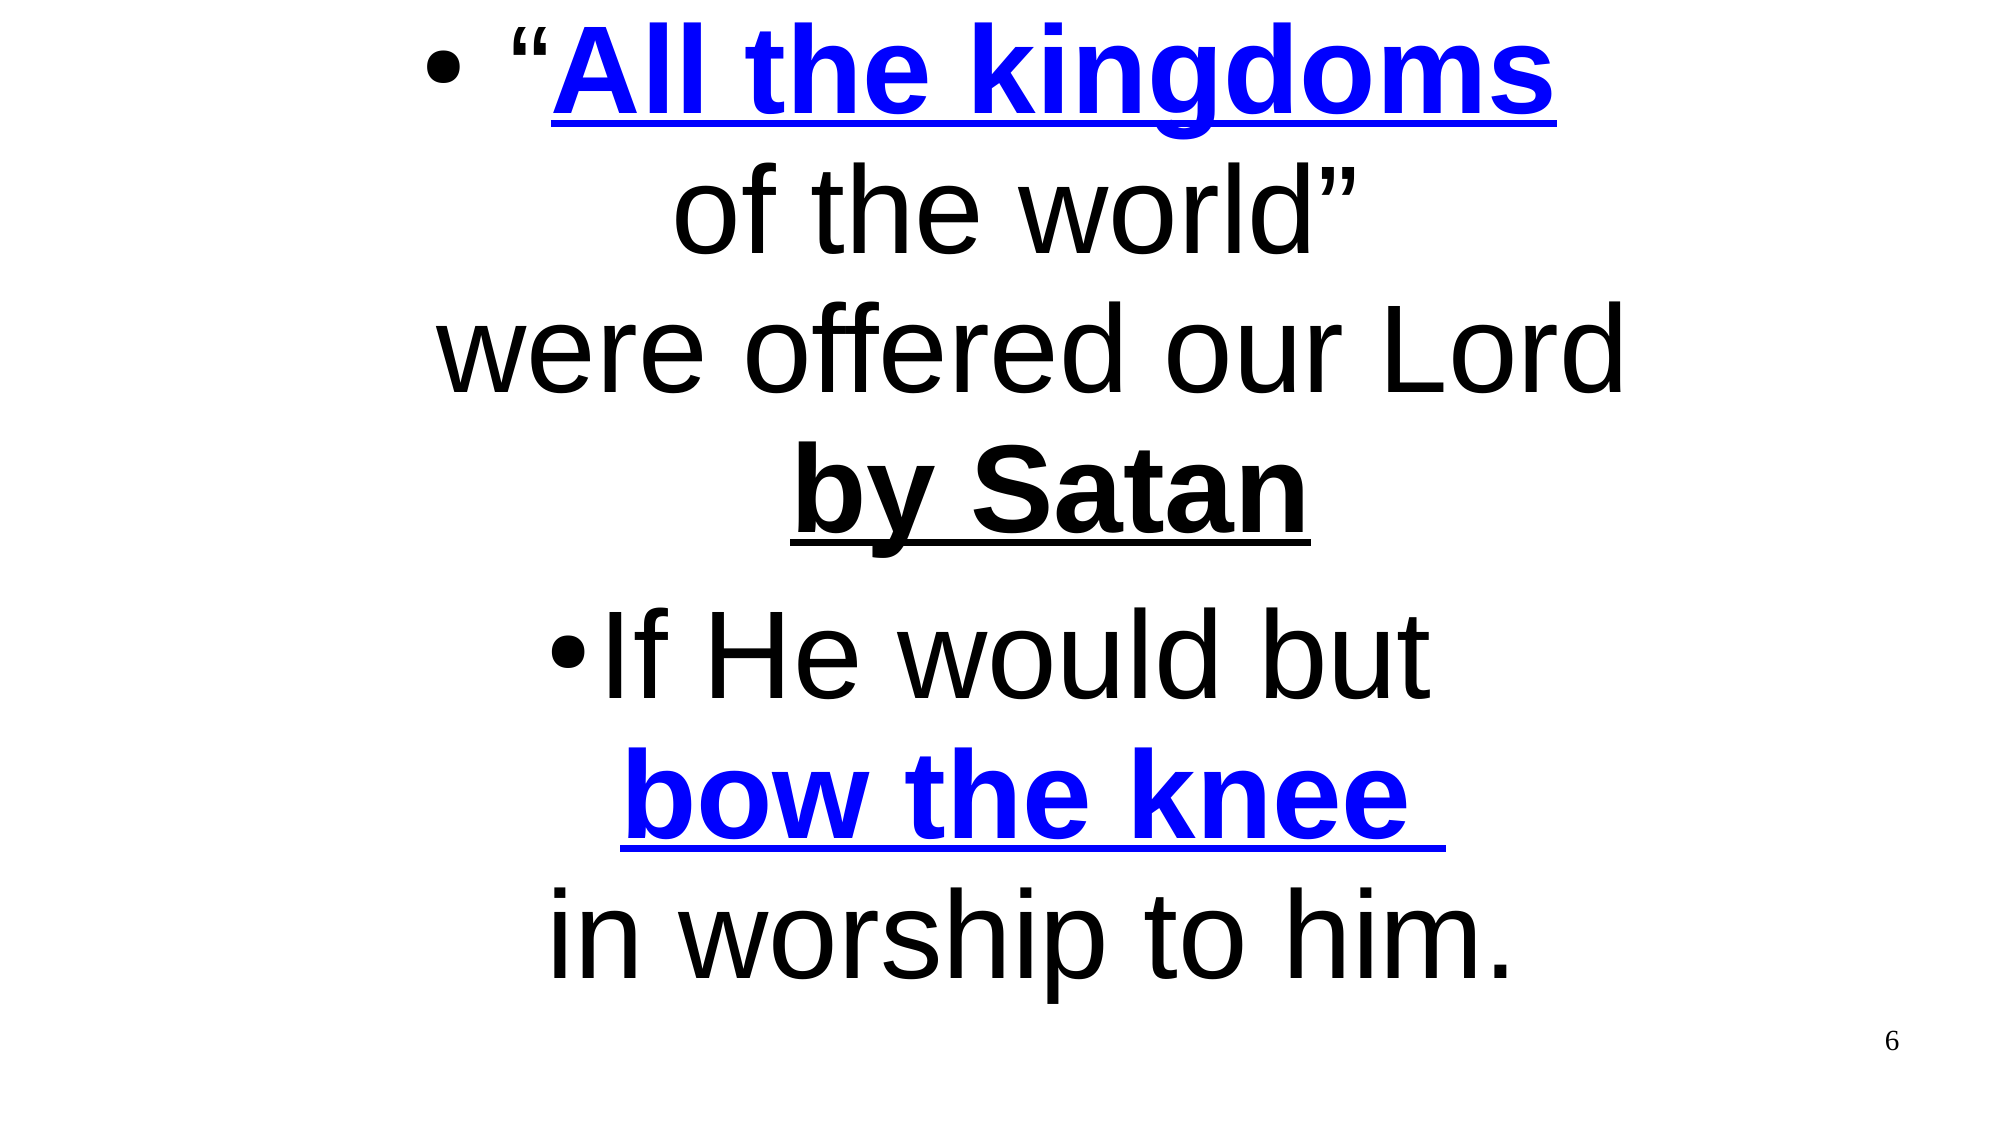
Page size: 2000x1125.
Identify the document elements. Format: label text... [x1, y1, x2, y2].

list “All the kingdoms of the world” were offered our Lord by Satan If He would but bow the knee in worship to him. [0, 0, 1996, 1123]
